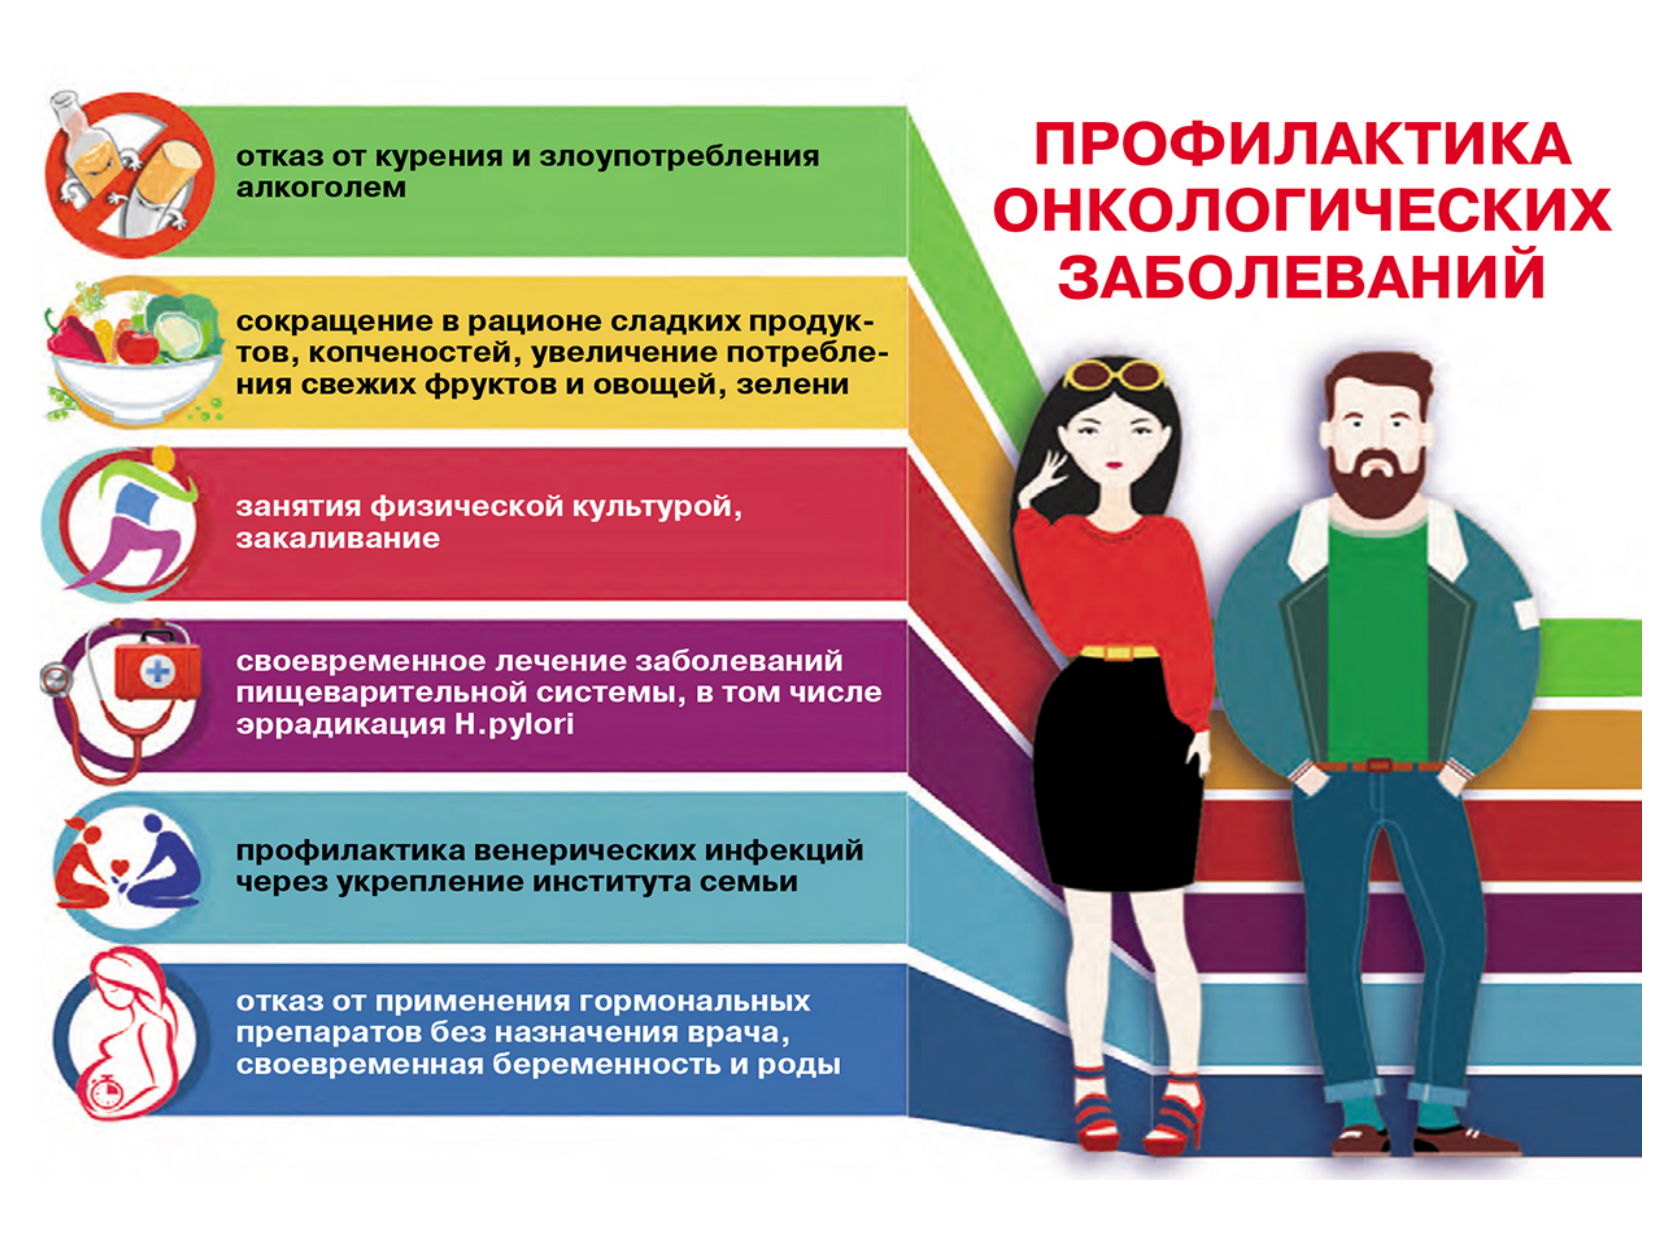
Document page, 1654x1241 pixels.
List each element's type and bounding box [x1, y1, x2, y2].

picture [25, 50, 1642, 1180]
